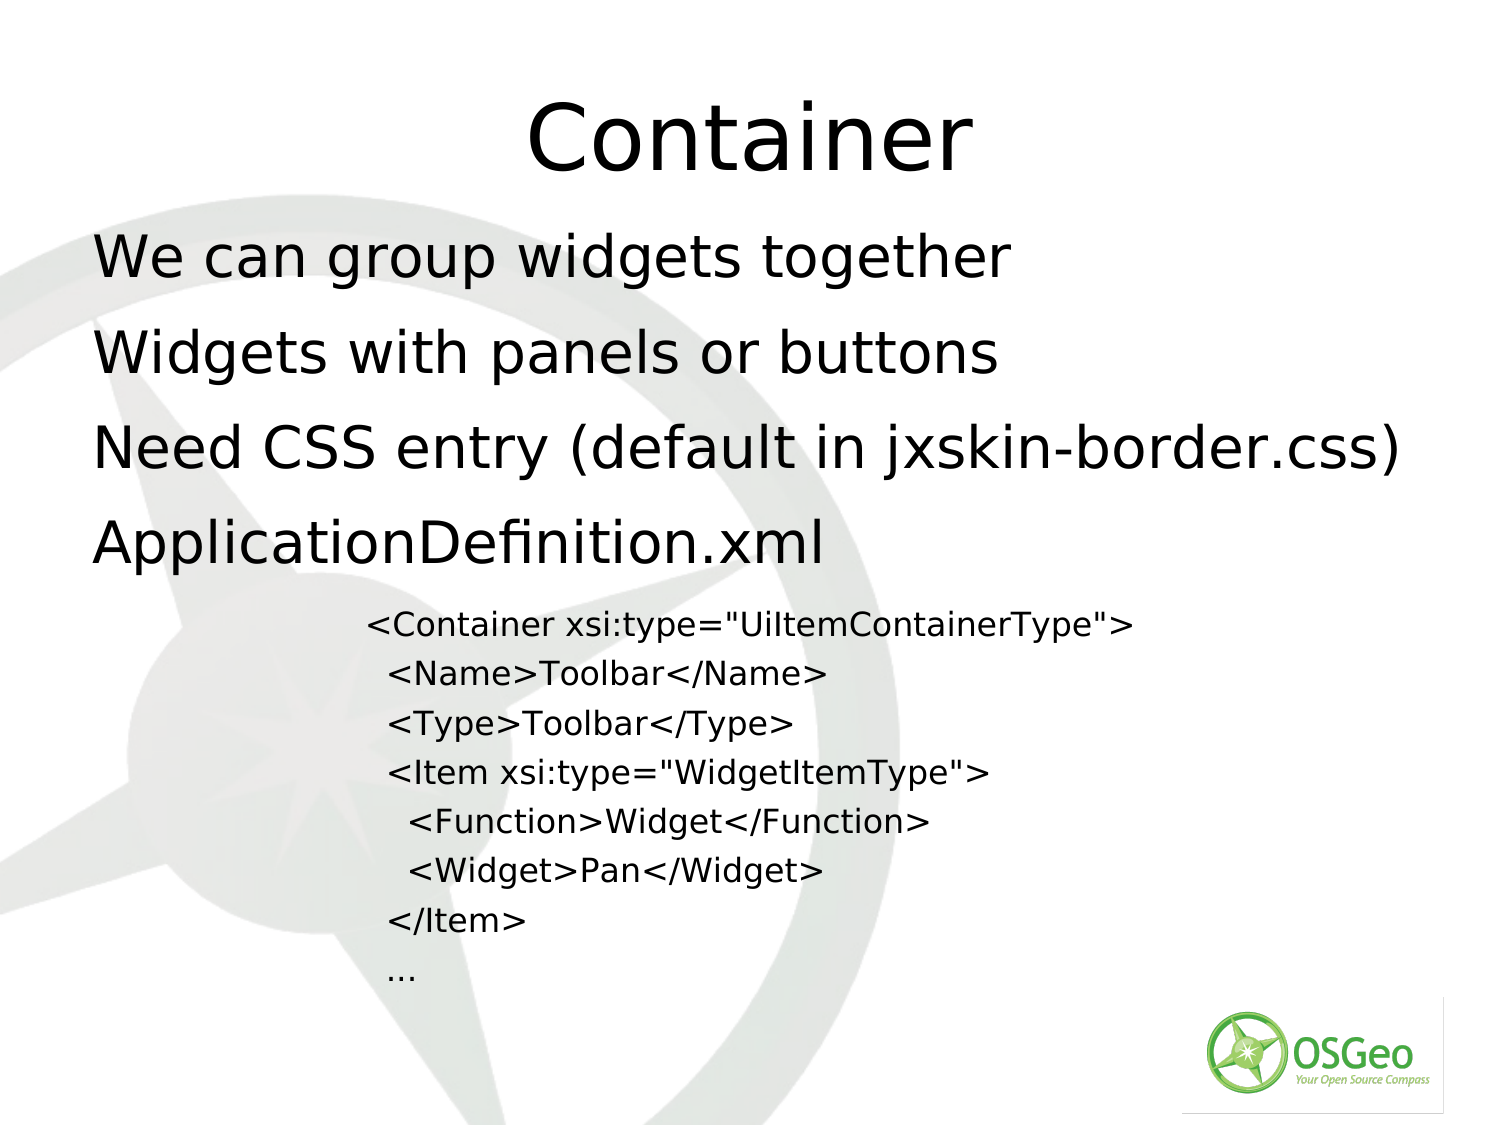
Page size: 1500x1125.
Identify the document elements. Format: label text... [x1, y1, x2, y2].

list We can group widgets together Widgets with panels or buttons Need CSS entry (default in jxskin-border.css) ApplicationDefinition.xml <Container xsi:type="UiItemContainerType"> <Name>Toolbar</Name> <Type>Toolbar</Type> <Item xsi:type="WidgetItemType"> <Function>Widget</Function> <Widget>Pan</Widget> </Item> ... [74, 224, 1425, 1057]
title Container [74, 51, 1425, 224]
picture [1181, 996, 1444, 1114]
picture [0, 174, 976, 1125]
